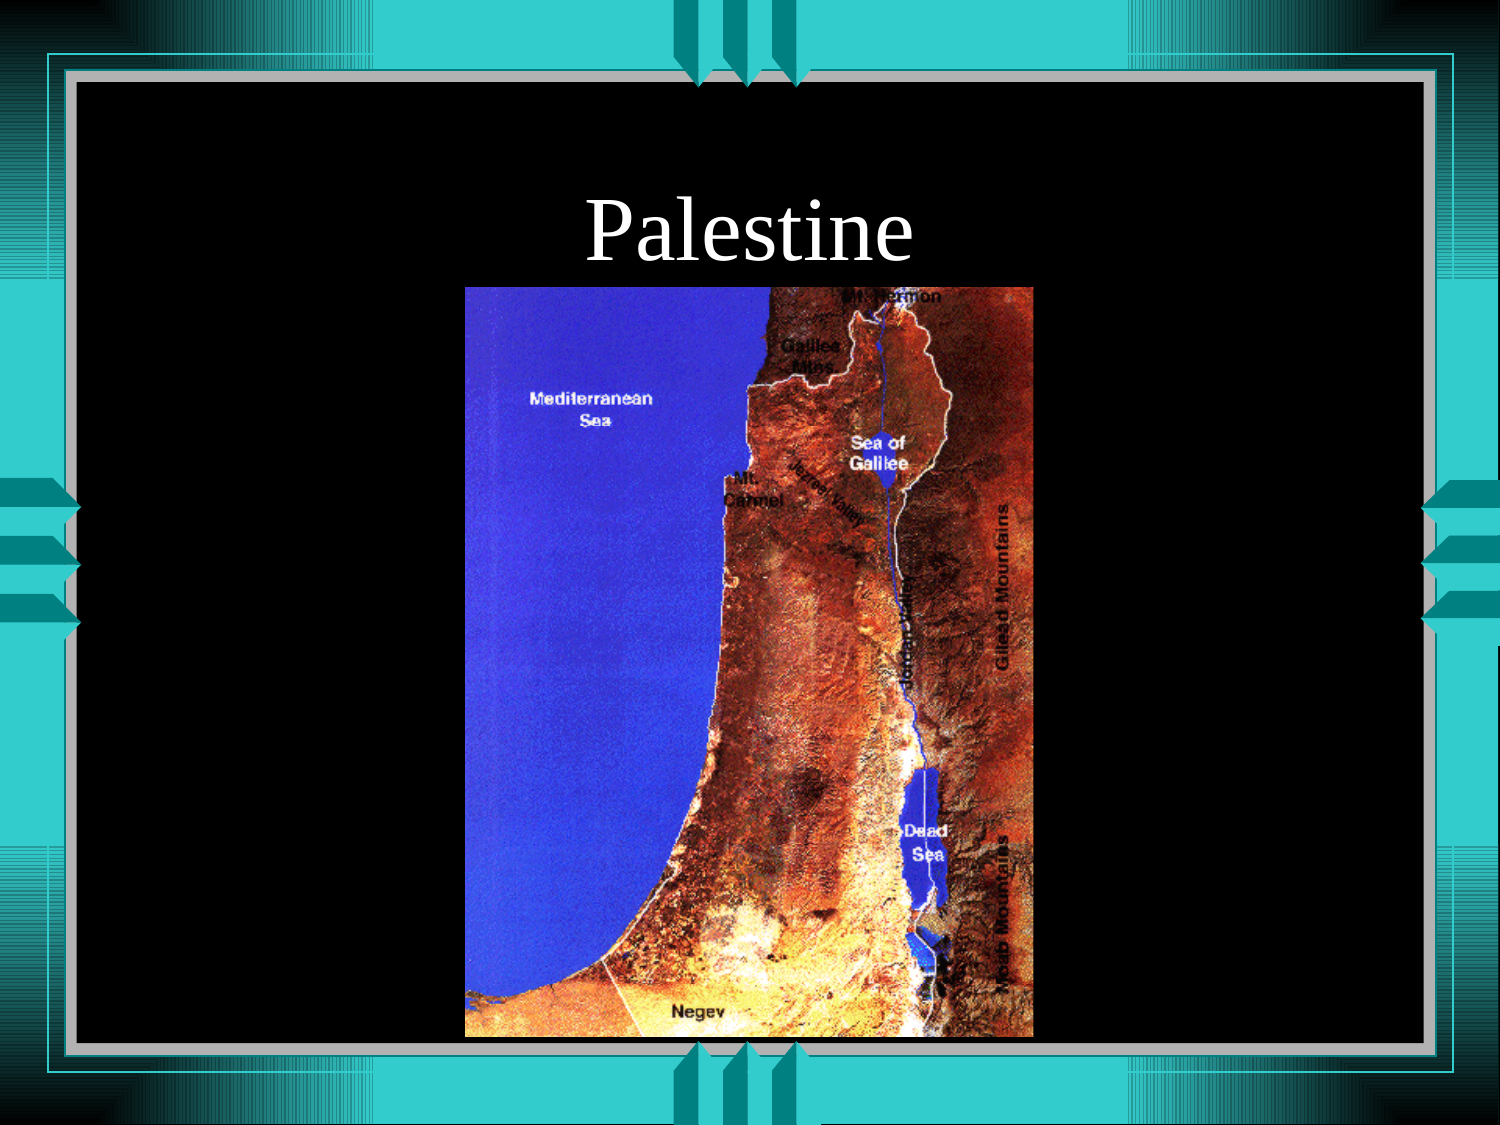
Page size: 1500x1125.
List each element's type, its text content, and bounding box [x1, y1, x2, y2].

picture [465, 287, 1035, 1038]
title Palestine [112, 99, 1388, 288]
